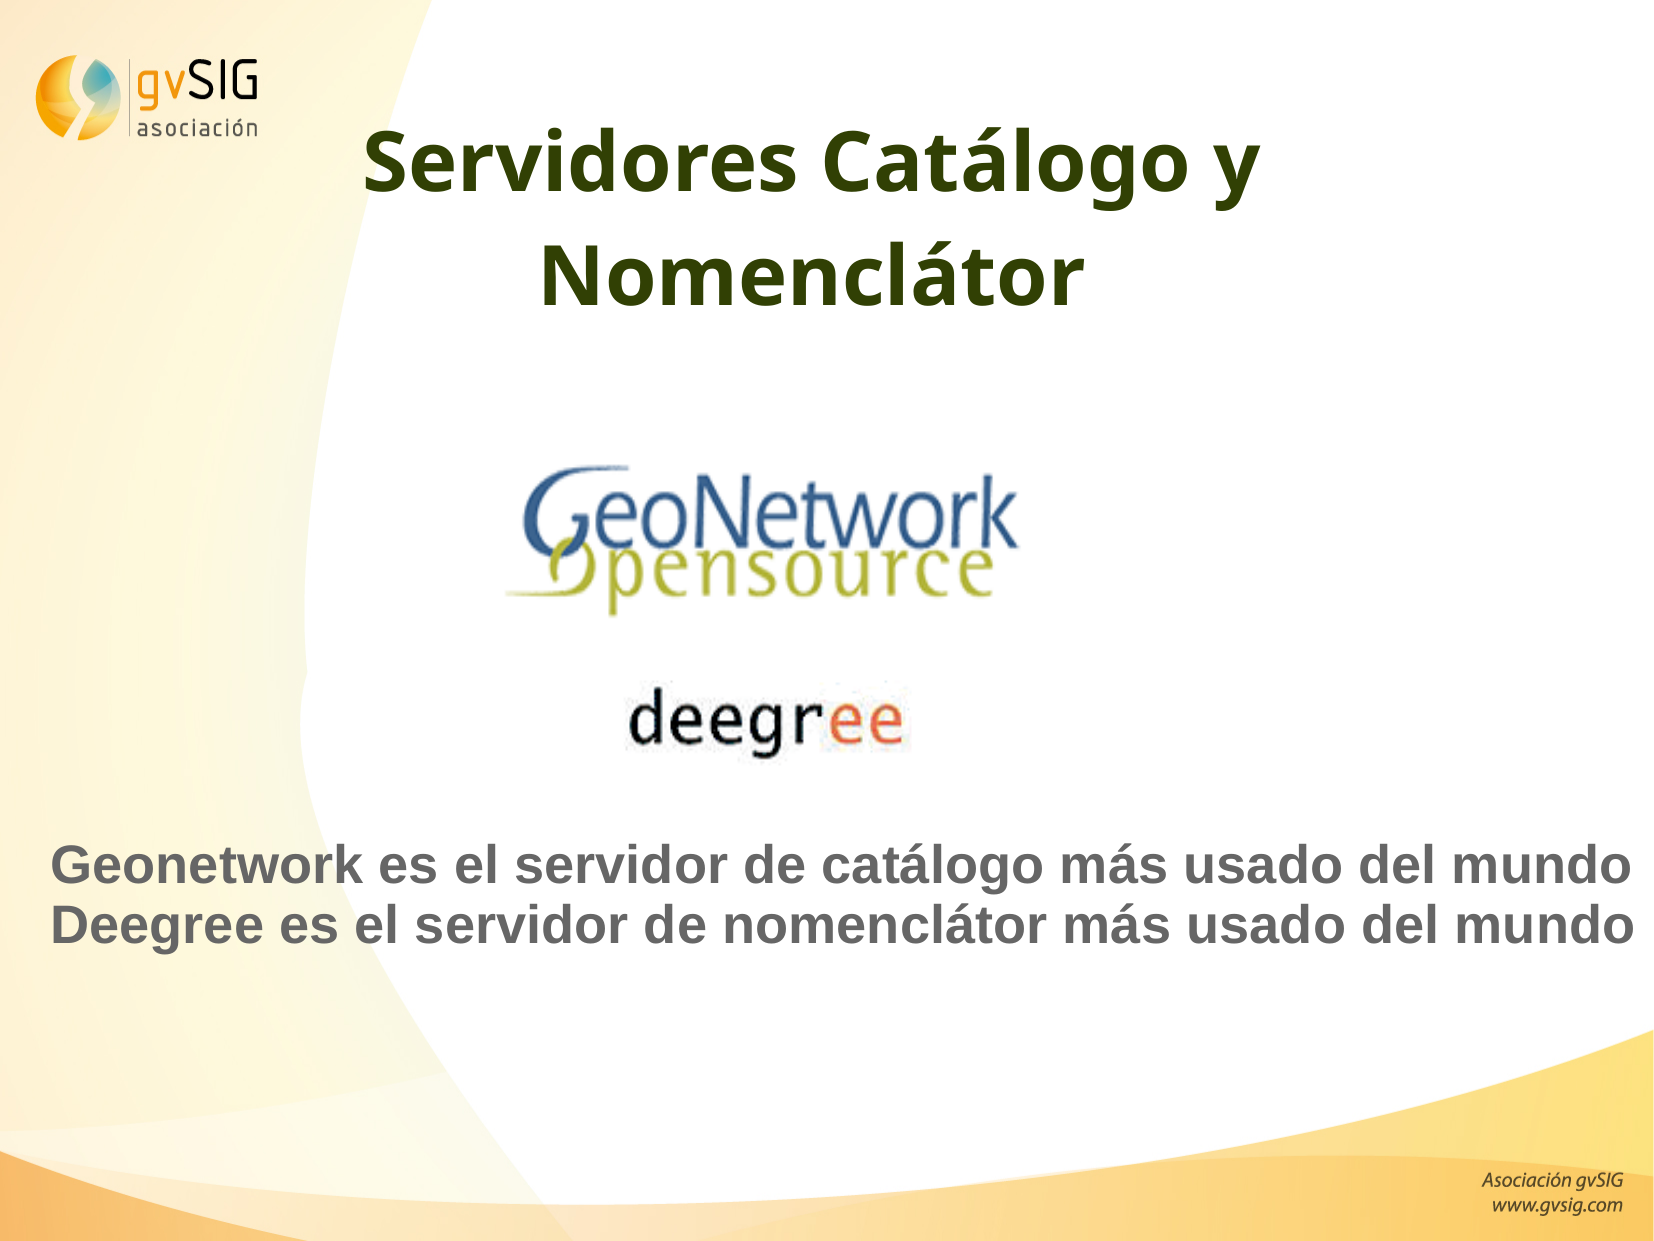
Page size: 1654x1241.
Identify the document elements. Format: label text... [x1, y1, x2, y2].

title Servidores Catálogo y Nomenclátor [324, 118, 1300, 313]
text_box Geonetwork es el servidor de catálogo más usado del mundo Deegree es el servidor de nomenclátor más usado del mundo [35, 826, 1654, 963]
picture [0, 0, 1654, 1241]
